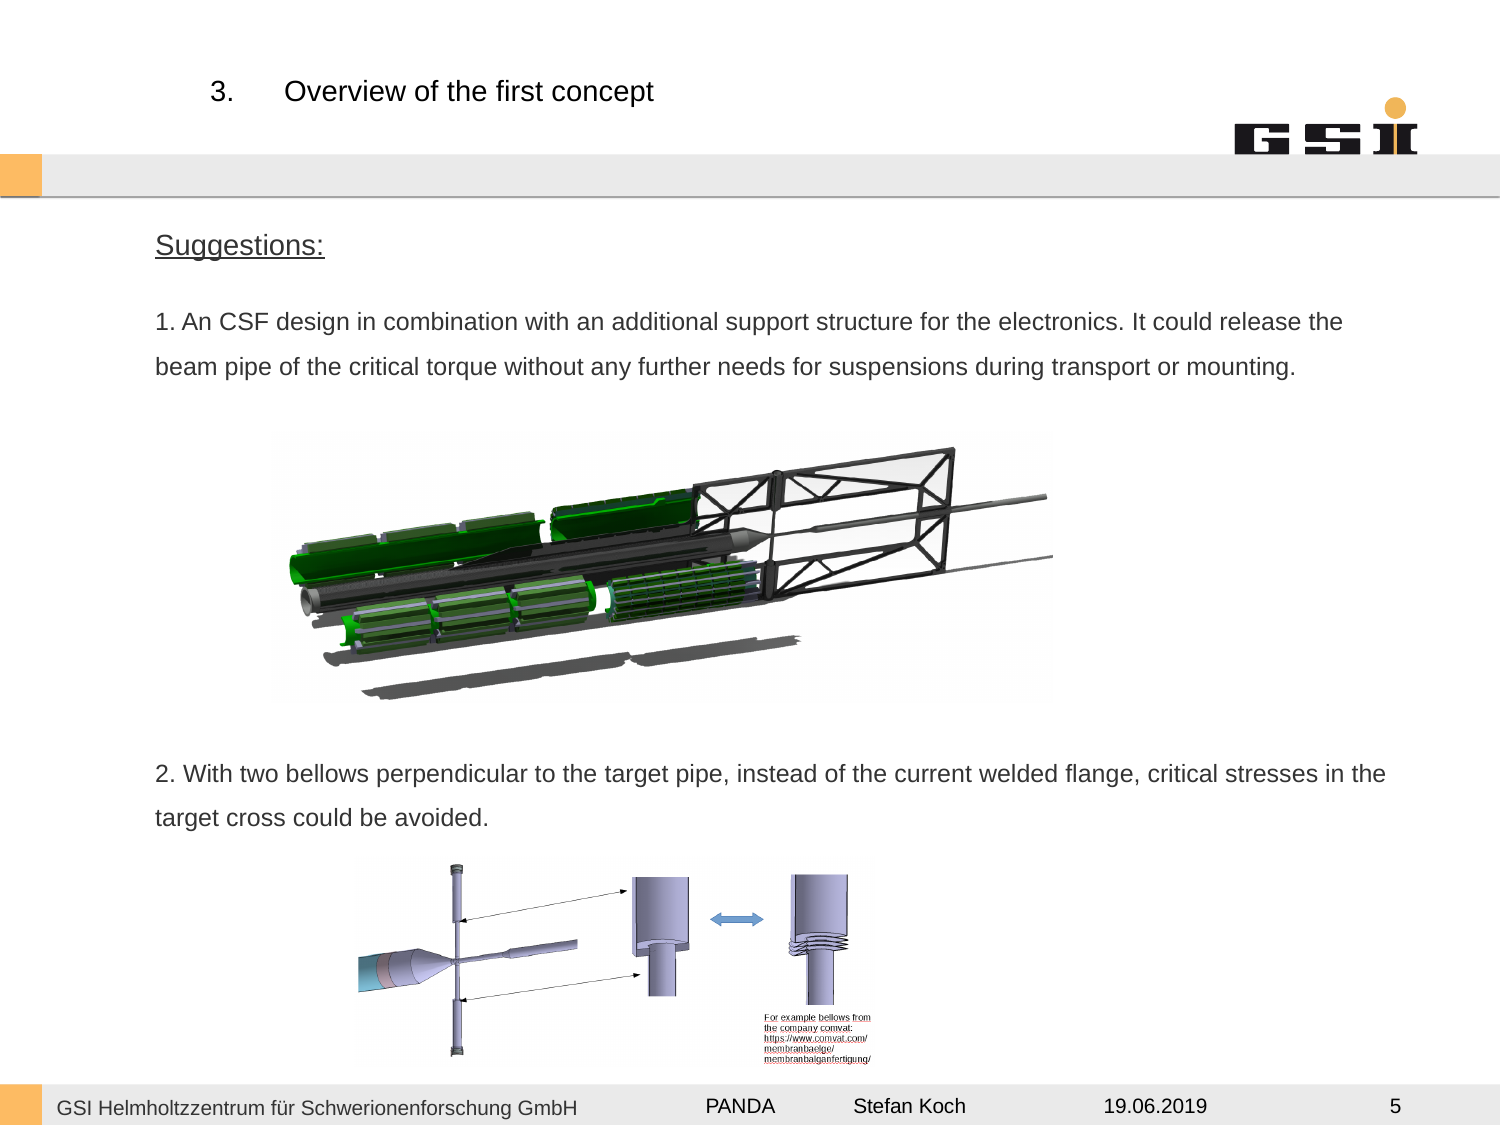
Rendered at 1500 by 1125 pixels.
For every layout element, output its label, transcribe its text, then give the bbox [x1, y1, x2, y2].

list Suggestions: 1. An CSF design in combination with an additional support structure for the electronics. It could release the beam pipe of the critical torque without any further needs for suspensions during transport or mounting. 2. With two bellows perpendicular to the target pipe, instead of the current welded flange, critical stresses in the target cross could be avoided. [69, 218, 1417, 1023]
text_box 3. Overview of the first concept [160, 67, 1200, 194]
picture [1233, 95, 1419, 154]
picture [271, 431, 1053, 703]
picture [354, 856, 875, 1067]
